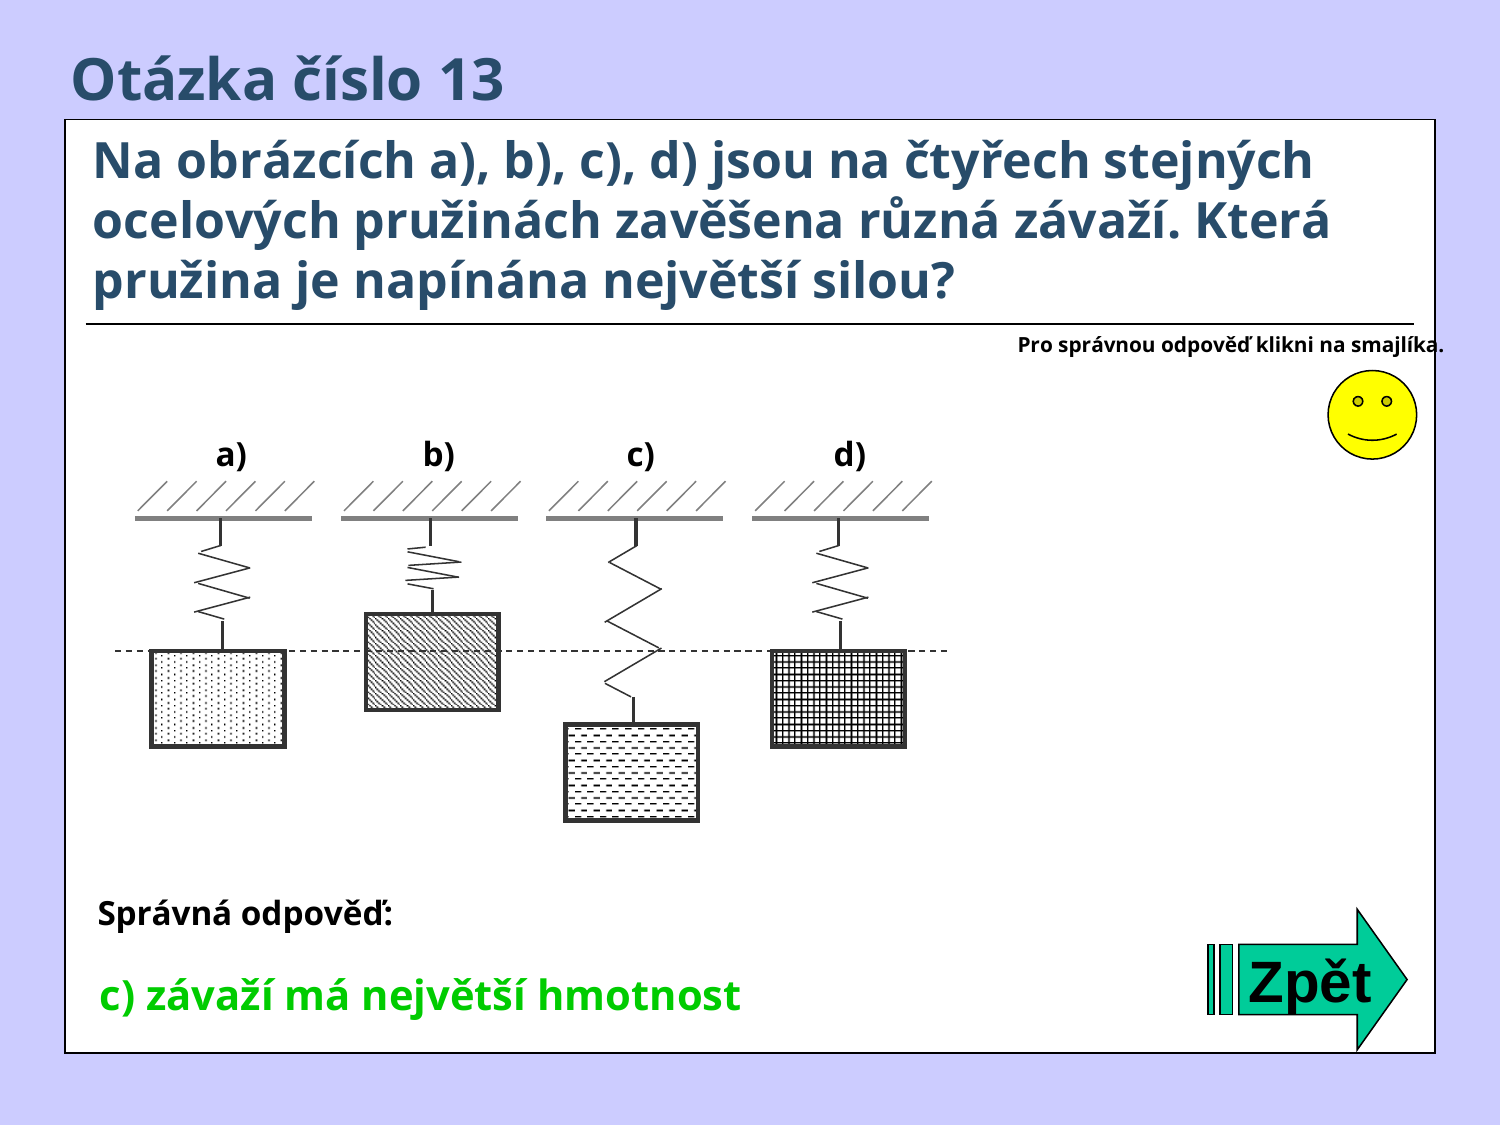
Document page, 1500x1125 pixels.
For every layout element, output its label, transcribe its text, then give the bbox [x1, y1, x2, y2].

text_box [870, 165, 879, 171]
text_box [1069, 156, 1080, 171]
text_box Správná odpověď: [82, 865, 492, 960]
text_box [439, 165, 448, 171]
text_box b) [408, 419, 475, 487]
text_box [394, 156, 405, 171]
text_box Pro správnou odpověď klikni na smajlíka. [1002, 296, 1464, 392]
text_box [659, 156, 670, 171]
text_box Na obrázcích a), b), c), d) jsou na čtyřech stejných ocelových pružinách zavěšena různá závaží. Která pružina je napínána největší silou? [78, 171, 1459, 266]
text_box Zpět [1220, 944, 1233, 1015]
text_box [143, 165, 152, 171]
text_box [272, 165, 281, 171]
text_box [761, 156, 772, 171]
text_box [1206, 156, 1217, 171]
text_box Zpět [1208, 944, 1214, 1015]
text_box [103, 152, 114, 171]
text_box [1012, 156, 1022, 161]
text_box [64, 119, 1436, 1053]
text_box [1292, 156, 1303, 171]
text_box a) [200, 419, 268, 486]
text_box c) závaží má největší hmotnost [85, 946, 1156, 1041]
text_box [514, 156, 525, 171]
text_box [186, 156, 197, 171]
text_box c) [611, 419, 679, 487]
text_box [1160, 156, 1170, 161]
text_box [839, 156, 850, 171]
text_box Otázka číslo 13 [55, 38, 1391, 133]
text_box d) [819, 419, 886, 487]
text_box [218, 156, 229, 171]
text_box Zpět [1238, 909, 1408, 1050]
